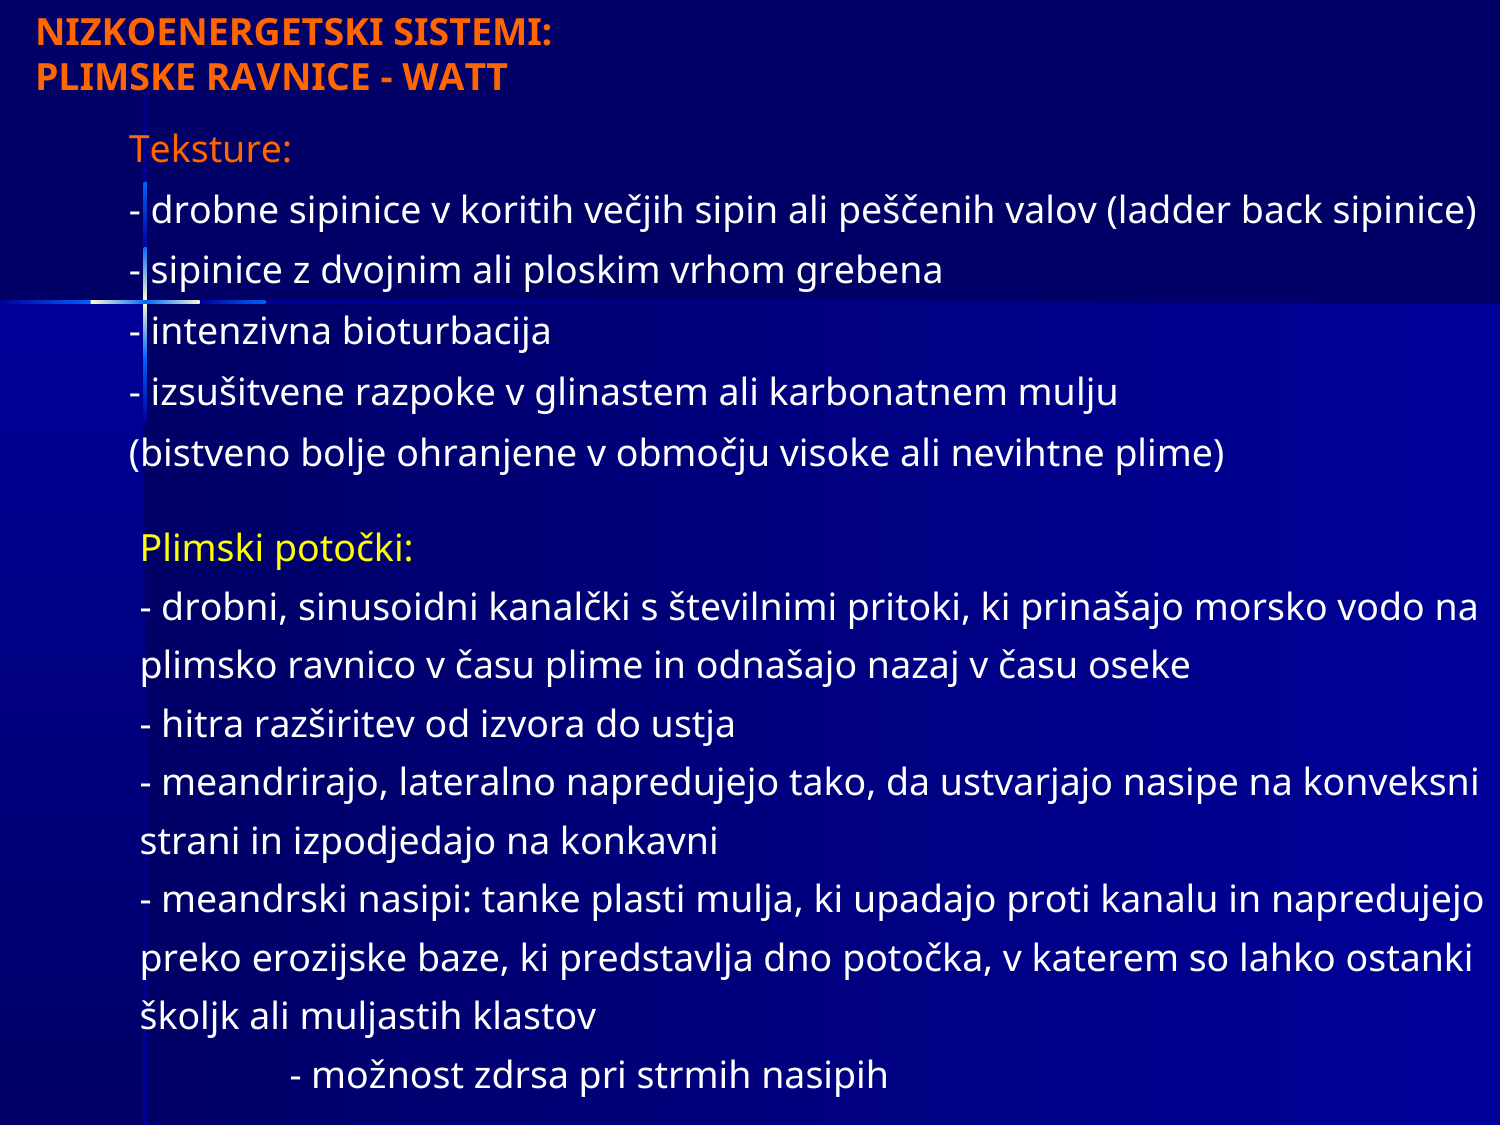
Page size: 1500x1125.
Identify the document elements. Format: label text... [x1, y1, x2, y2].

text_box Teksture: - drobne sipinice v koritih večjih sipin ali peščenih valov (ladder back sipinice) - sipinice z dvojnim ali ploskim vrhom grebena - intenzivna bioturbacija - izsušitvene razpoke v glinastem ali karbonatnem mulju (bistveno bolje ohranjene v območju visoke ali nevihtne plime) [114, 101, 1494, 482]
text_box Plimski potočki: - drobni, sinusoidni kanalčki s številnimi pritoki, ki prinašajo morsko vodo na plimsko ravnico v času plime in odnašajo nazaj v času oseke - hitra razširitev od izvora do ustja - meandrirajo, lateralno napredujejo tako, da ustvarjajo nasipe na konveksni strani in izpodjedajo na konkavni - meandrski nasipi: tanke plasti mulja, ki upadajo proti kanalu in napredujejo preko erozijske baze, ki predstavlja dno potočka, v katerem so lahko ostanki školjk ali muljastih klastov - možnost zdrsa pri strmih nasipih [124, 503, 1500, 1104]
text_box NIZKOENERGETSKI SISTEMI: PLIMSKE RAVNICE - WATT [20, 0, 568, 106]
